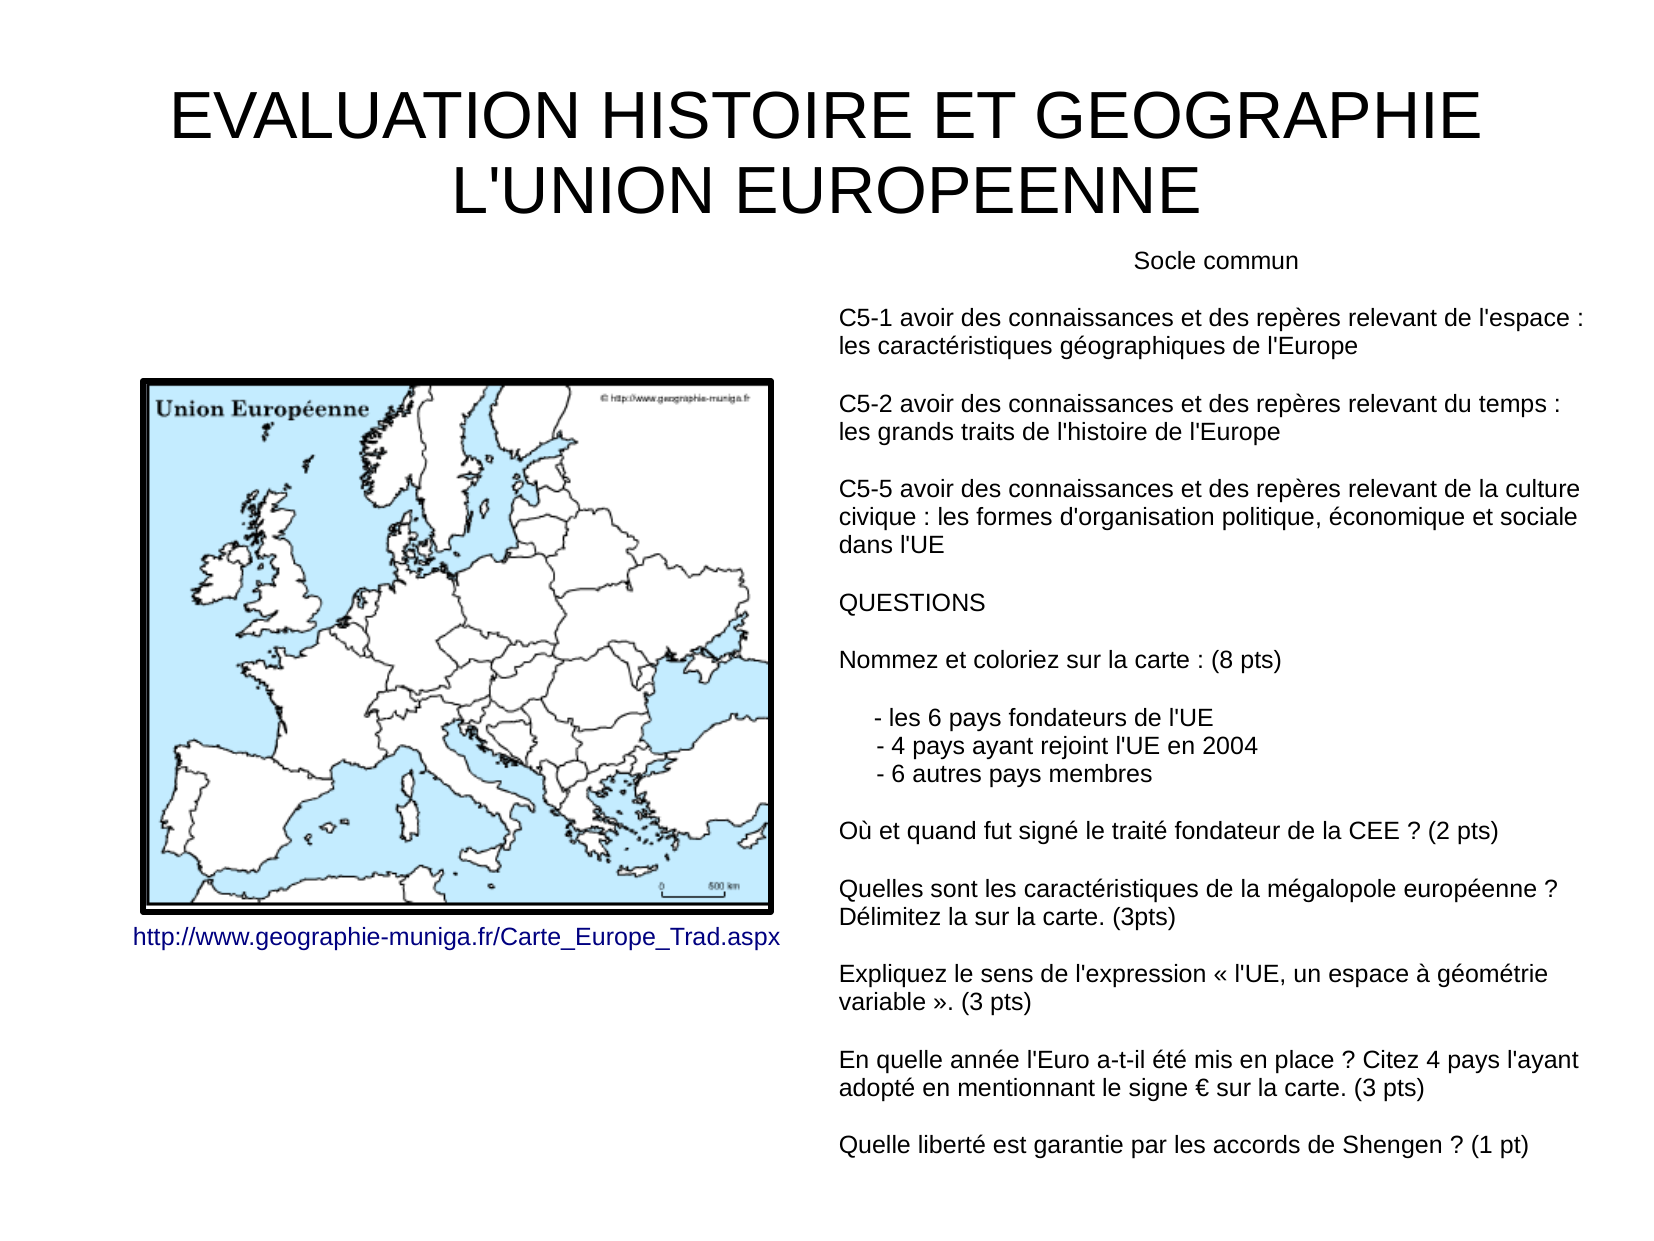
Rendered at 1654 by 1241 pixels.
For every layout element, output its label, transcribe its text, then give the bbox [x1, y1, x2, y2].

text_box http://www.geographie-muniga.fr/Carte_Europe_Trad.aspx [118, 915, 827, 987]
list Socle commun C5-1 avoir des connaissances et des repères relevant de l'espace : les caractéristiques géographiques de l'Europe C5-2 avoir des connaissances et des repères relevant du temps : les grands traits de l'histoire de l'Europe C5-5 avoir des connaissances et des repères relevant de la culture civique : les formes d'organisation politique, économique et sociale dans l'UE QUESTIONS Nommez et coloriez sur la carte : (8 pts) - les 6 pays fondateurs de l'UE - 4 pays ayant rejoint l'UE en 2004 - 6 autres pays membres Où et quand fut signé le traité fondateur de la CEE ? (2 pts) Quelles sont les caractéristiques de la mégalopole européenne ? Délimitez la sur la carte. (3pts) Expliquez le sens de l'expression « l'UE, un espace à géométrie variable ». (3 pts) En quelle année l'Euro a-t-il été mis en place ? Citez 4 pays l'ayant adopté en mentionnant le signe € sur la carte. (3 pts) Quelle liberté est garantie par les accords de Shengen ? (1 pt) [838, 246, 1595, 1241]
picture [145, 383, 768, 909]
title EVALUATION HISTOIRE ET GEOGRAPHIE L'UNION EUROPEENNE [82, 56, 1571, 250]
